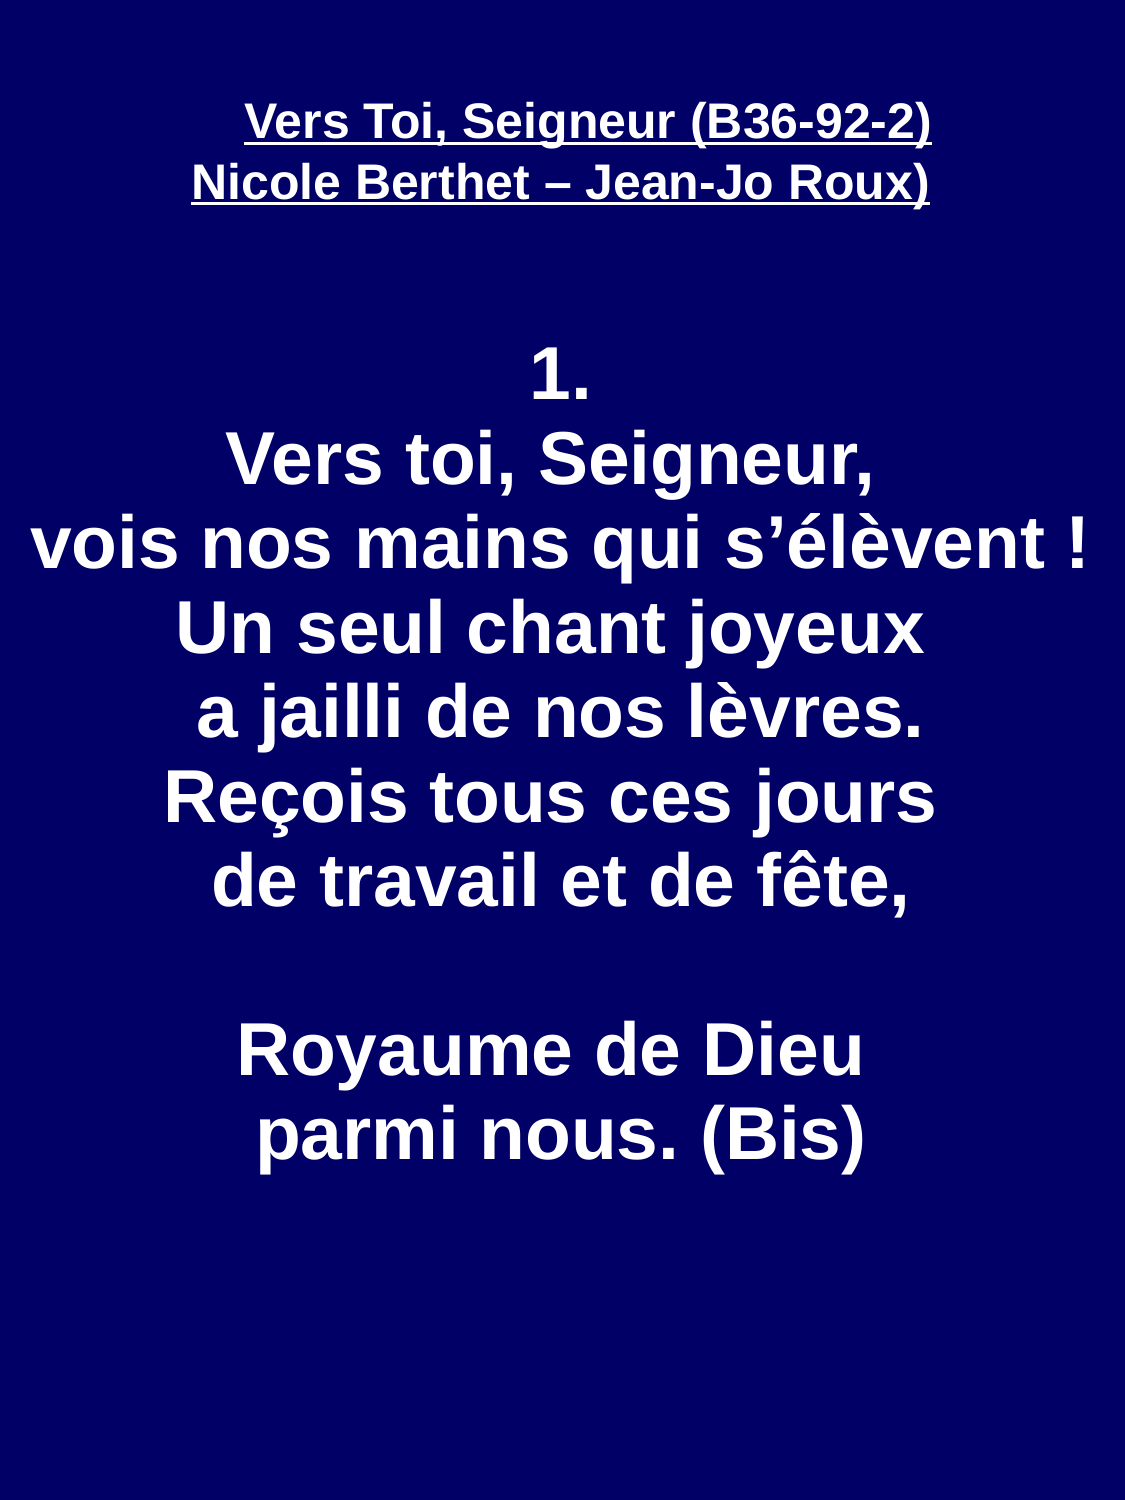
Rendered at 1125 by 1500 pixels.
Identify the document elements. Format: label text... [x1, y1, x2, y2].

text_box Vers Toi, Seigneur (B36-92-2) Nicole Berthet – Jean-Jo Roux) 1. Vers toi, Seigneur, vois nos mains qui s’élèvent ! Un seul chant joyeux a jailli de nos lèvres. Reçois tous ces jours de travail et de fête, Royaume de Dieu parmi nous. (Bis) [11, 35, 1111, 1441]
